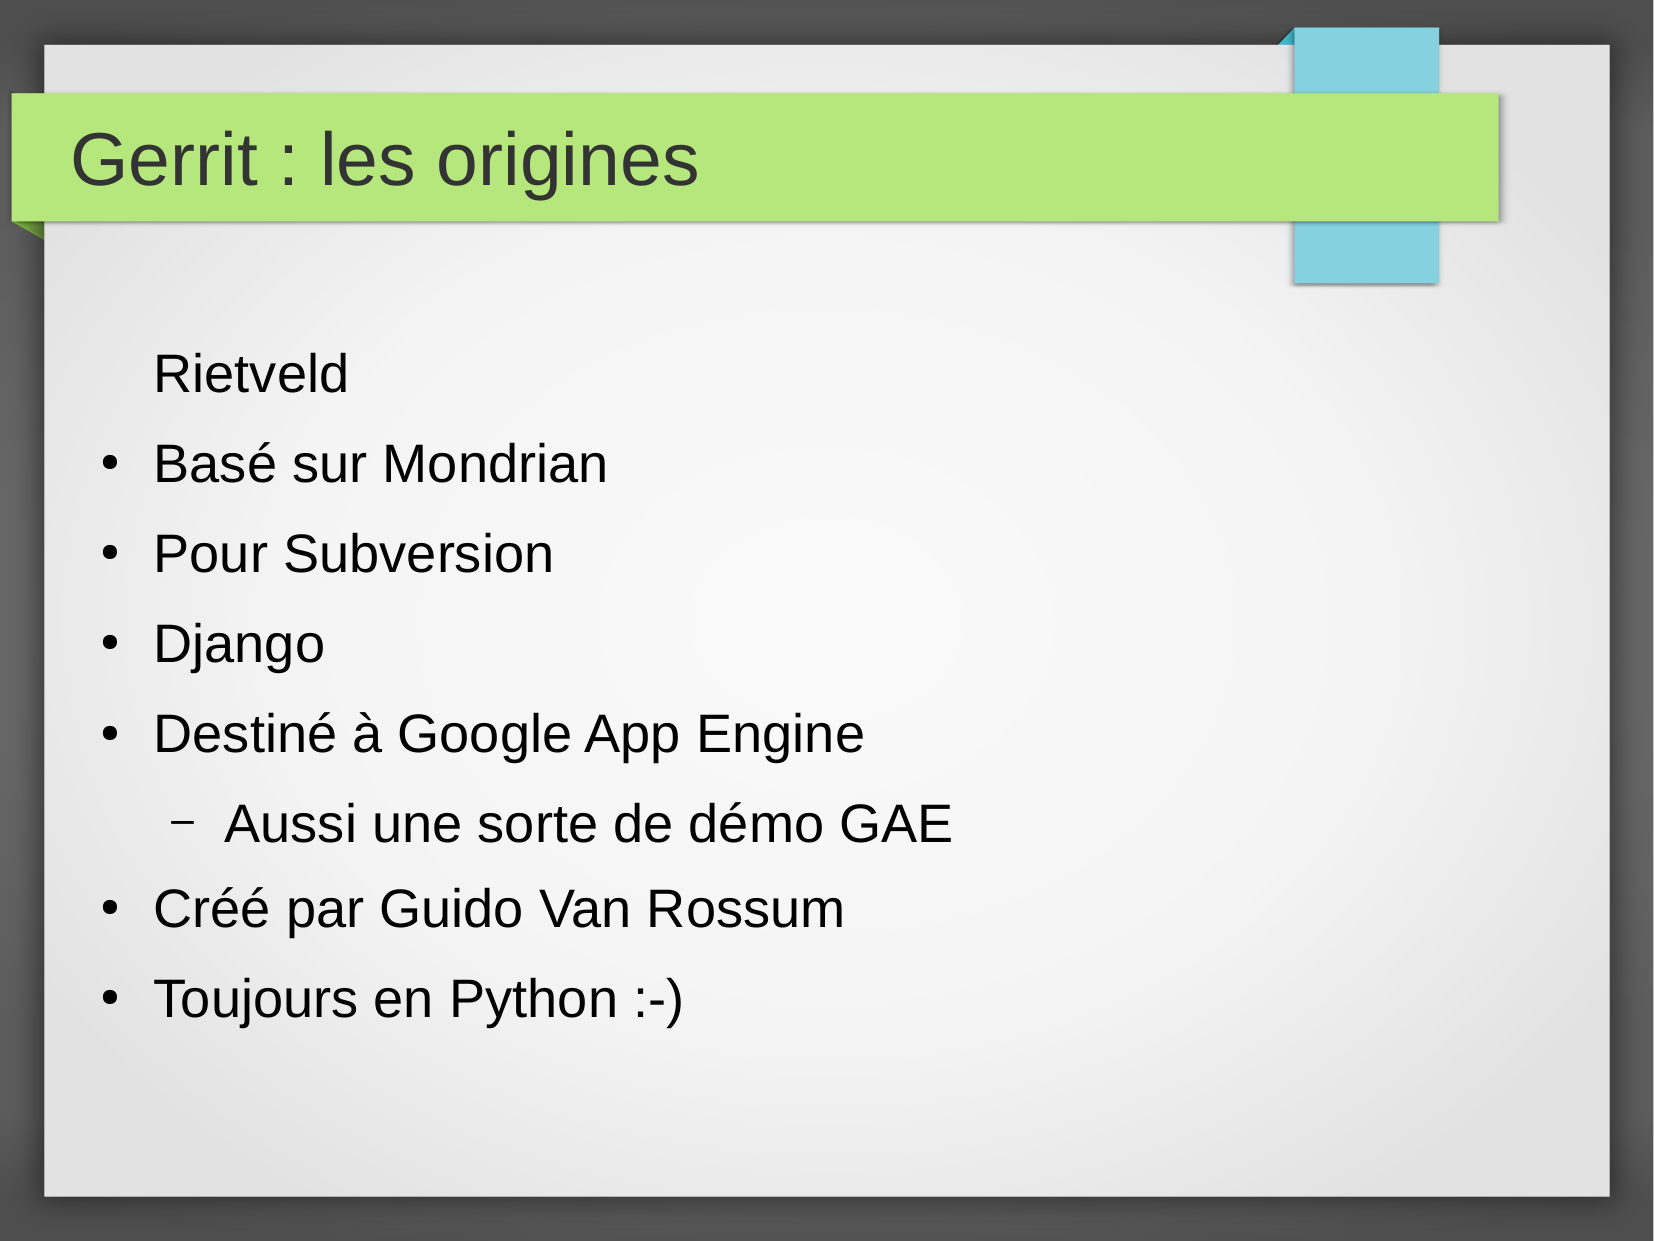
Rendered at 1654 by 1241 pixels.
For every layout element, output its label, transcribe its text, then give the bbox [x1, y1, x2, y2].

title Gerrit : les origines [70, 106, 1229, 213]
list Rietveld Basé sur Mondrian Pour Subversion Django Destiné à Google App Engine Aussi une sorte de démo GAE Créé par Guido Van Rossum Toujours en Python :-) [82, 343, 1538, 1063]
picture [0, 0, 1654, 1241]
